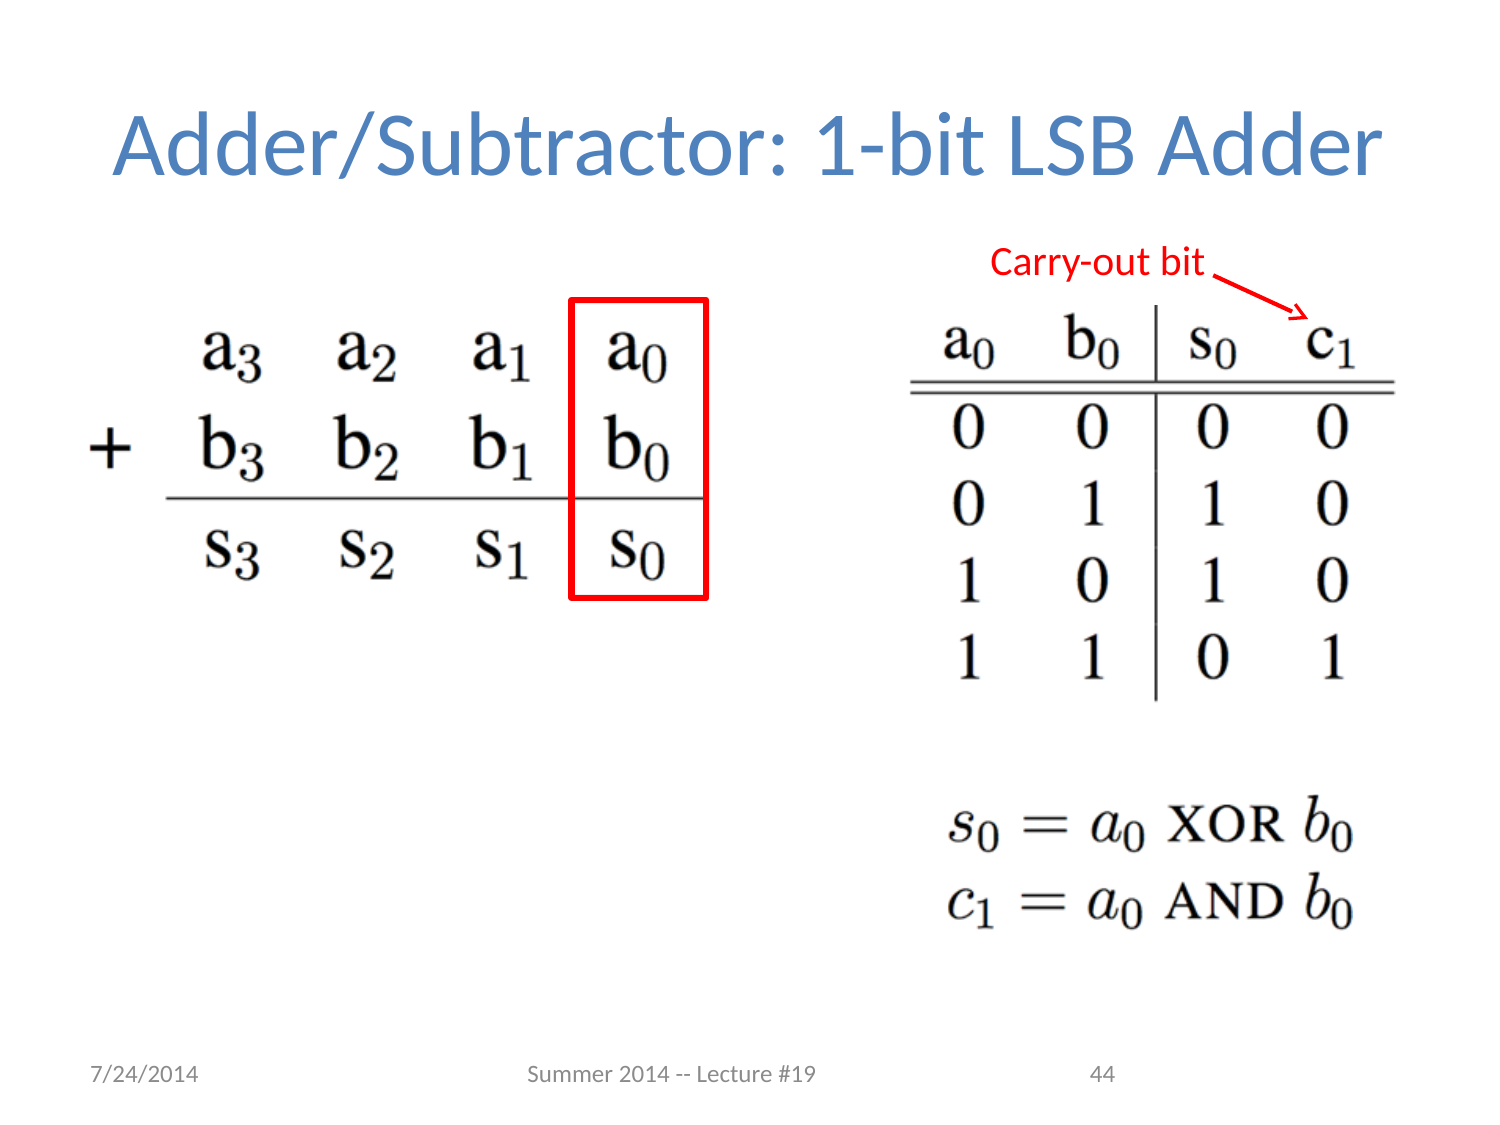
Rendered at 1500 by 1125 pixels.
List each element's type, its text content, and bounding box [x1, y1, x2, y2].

picture [575, 303, 703, 595]
picture [947, 794, 1081, 931]
picture [909, 305, 1396, 703]
slide_number <number> [1074, 1042, 1425, 1103]
slide_number 7/24/2014 [75, 1042, 425, 1103]
footer Summer 2014 -- Lecture #19 [512, 1042, 988, 1103]
title Adder/Subtractor: 1-bit LSB Adder [75, 45, 1425, 233]
text_box Carry-out bit [975, 225, 1221, 291]
picture [89, 299, 568, 600]
picture [1083, 794, 1353, 931]
